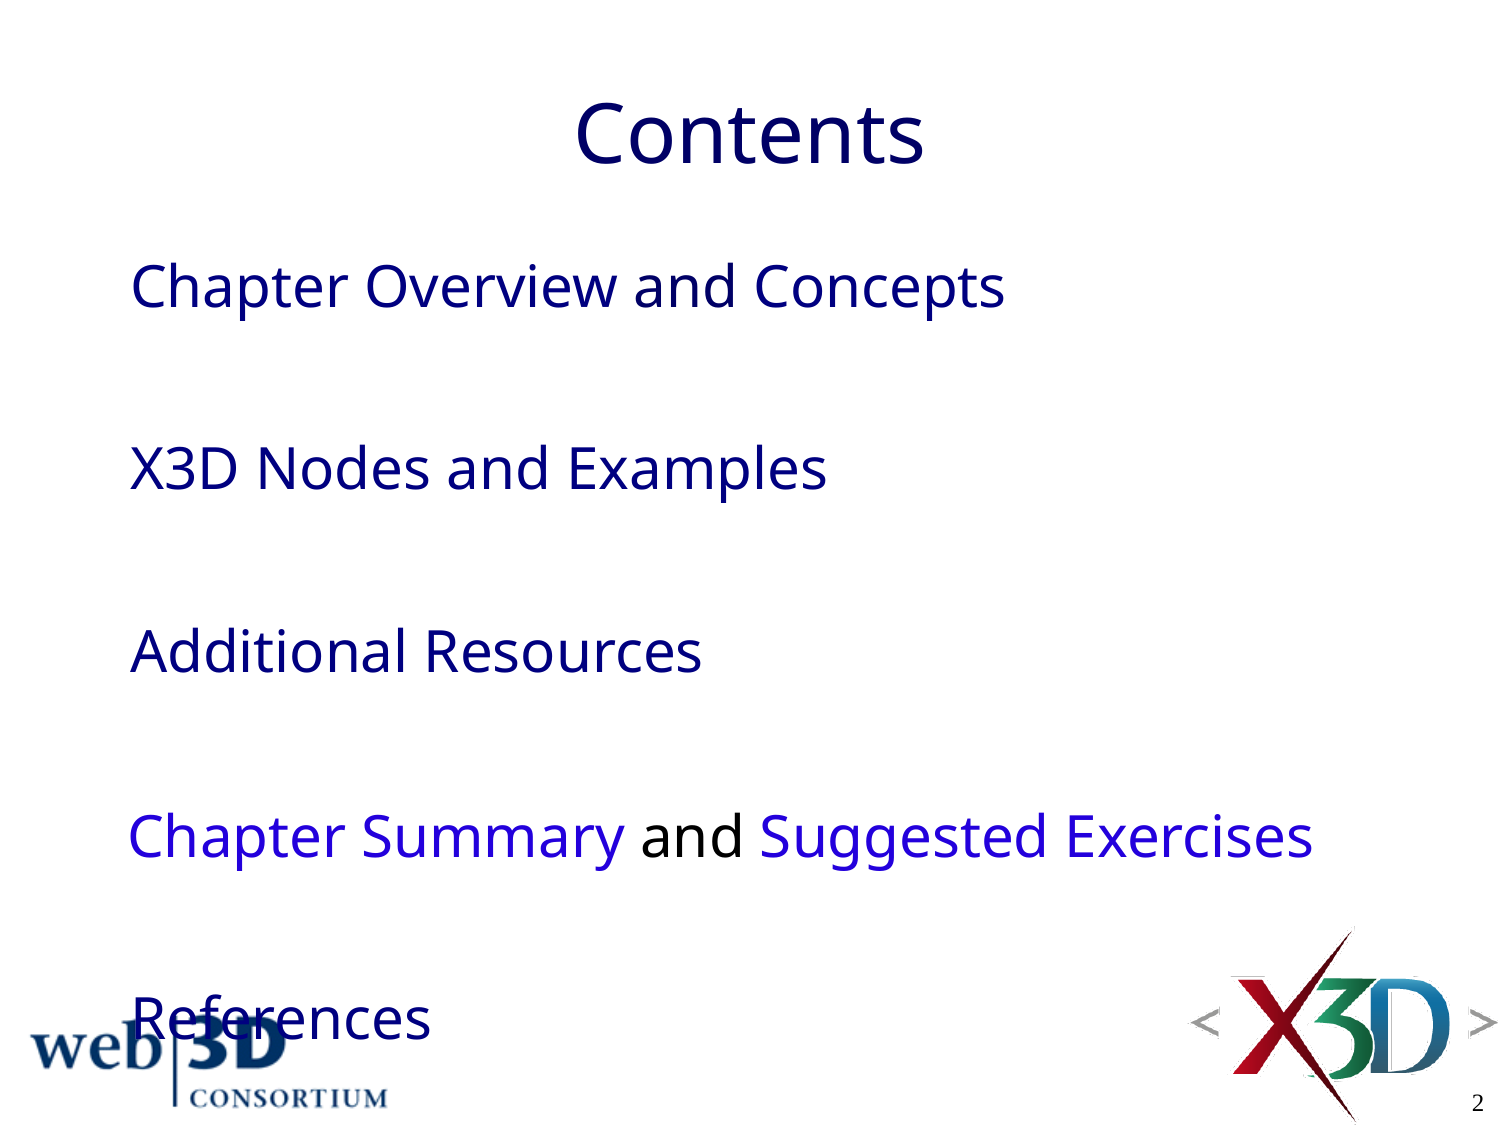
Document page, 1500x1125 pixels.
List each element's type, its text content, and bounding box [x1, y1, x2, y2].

picture [1187, 926, 1500, 1125]
title Contents [112, 37, 1388, 225]
picture [141, 1002, 157, 1017]
picture [12, 998, 413, 1118]
list Chapter Overview and Concepts X3D Nodes and Examples Additional Resources Chapter Summary and Suggested Exercises References [112, 237, 1388, 1000]
